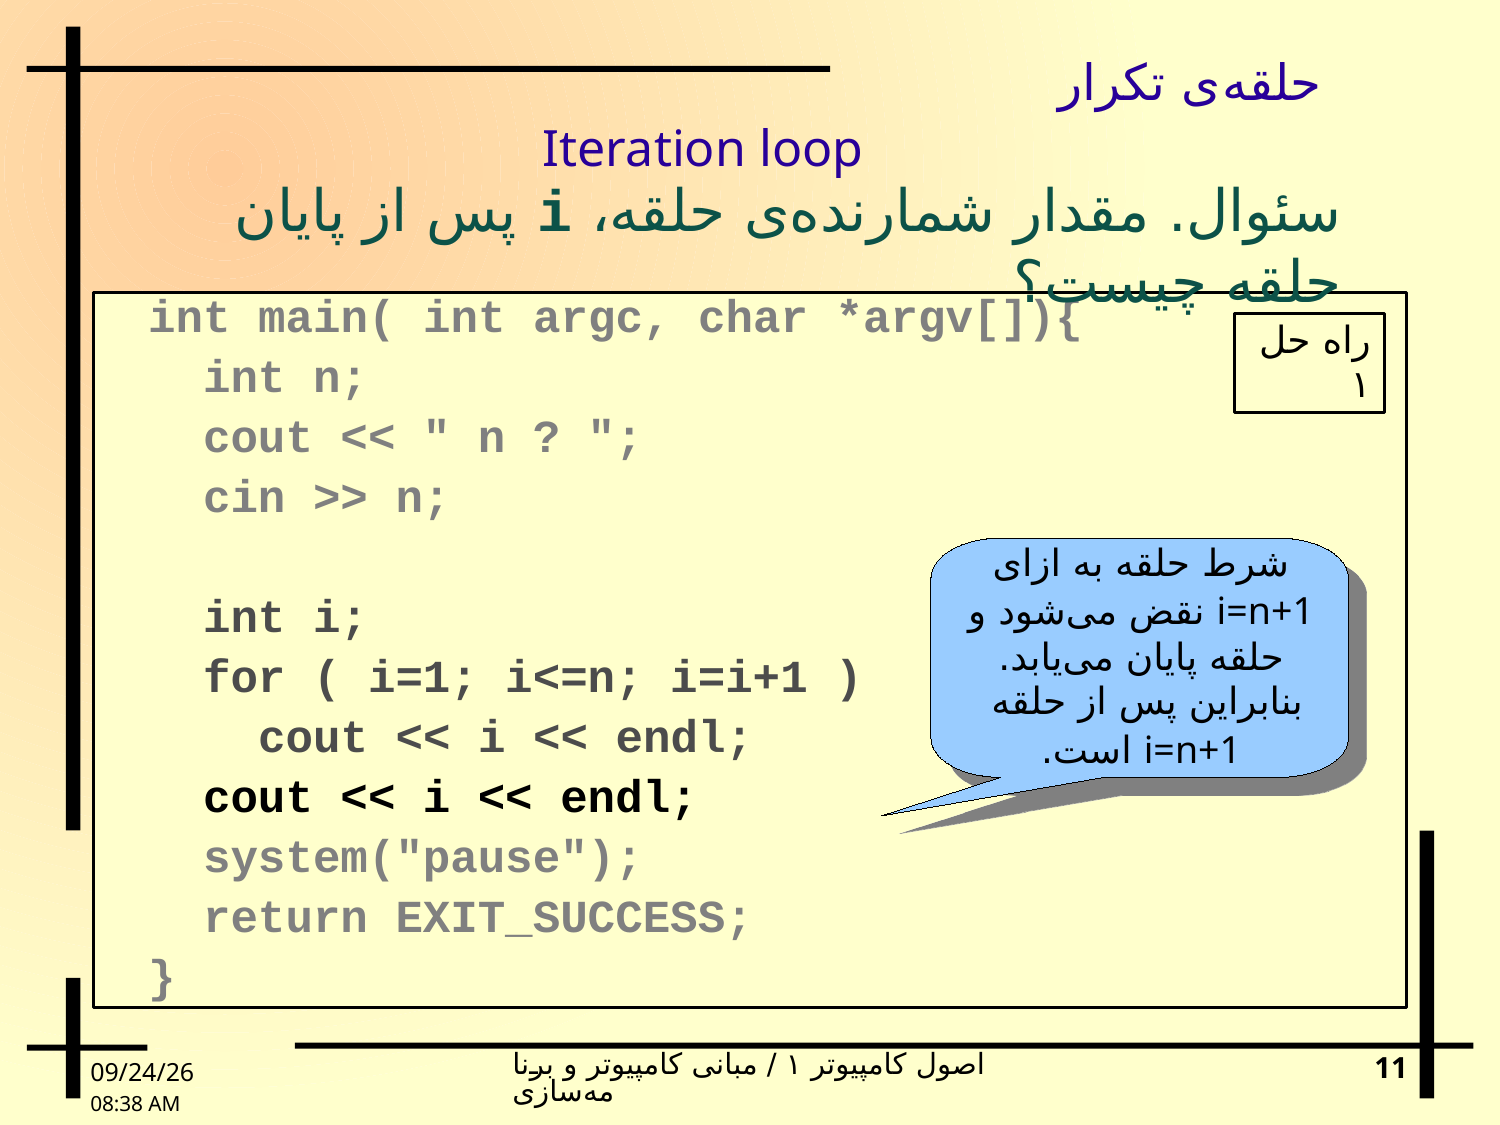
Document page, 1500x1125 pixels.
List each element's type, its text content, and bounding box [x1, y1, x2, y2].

list سئوال. مقدار شمارنده‌ی حلقه، i پس از پایان حلقه چیست؟ [105, 177, 1395, 277]
list int main( int argc, char *argv[]){ int n; cout << " n ? "; cin >> n; int i; for ( i=1; i<=n; i=i+1 ) cout << i << endl; cout << i << endl; system("pause"); return EXIT_SUCCESS; } [93, 292, 1407, 1008]
text_box راه حل ۱ [1234, 313, 1385, 387]
title حلقه‌ی تکرار Iteration loop [62, 57, 1344, 178]
text_box شرط حلقه به ازای i=n+1 نقض می‌شود و حلقه پایان می‌یابد. بنابراین پس از حلقه i=n+1 است. [881, 538, 1349, 816]
